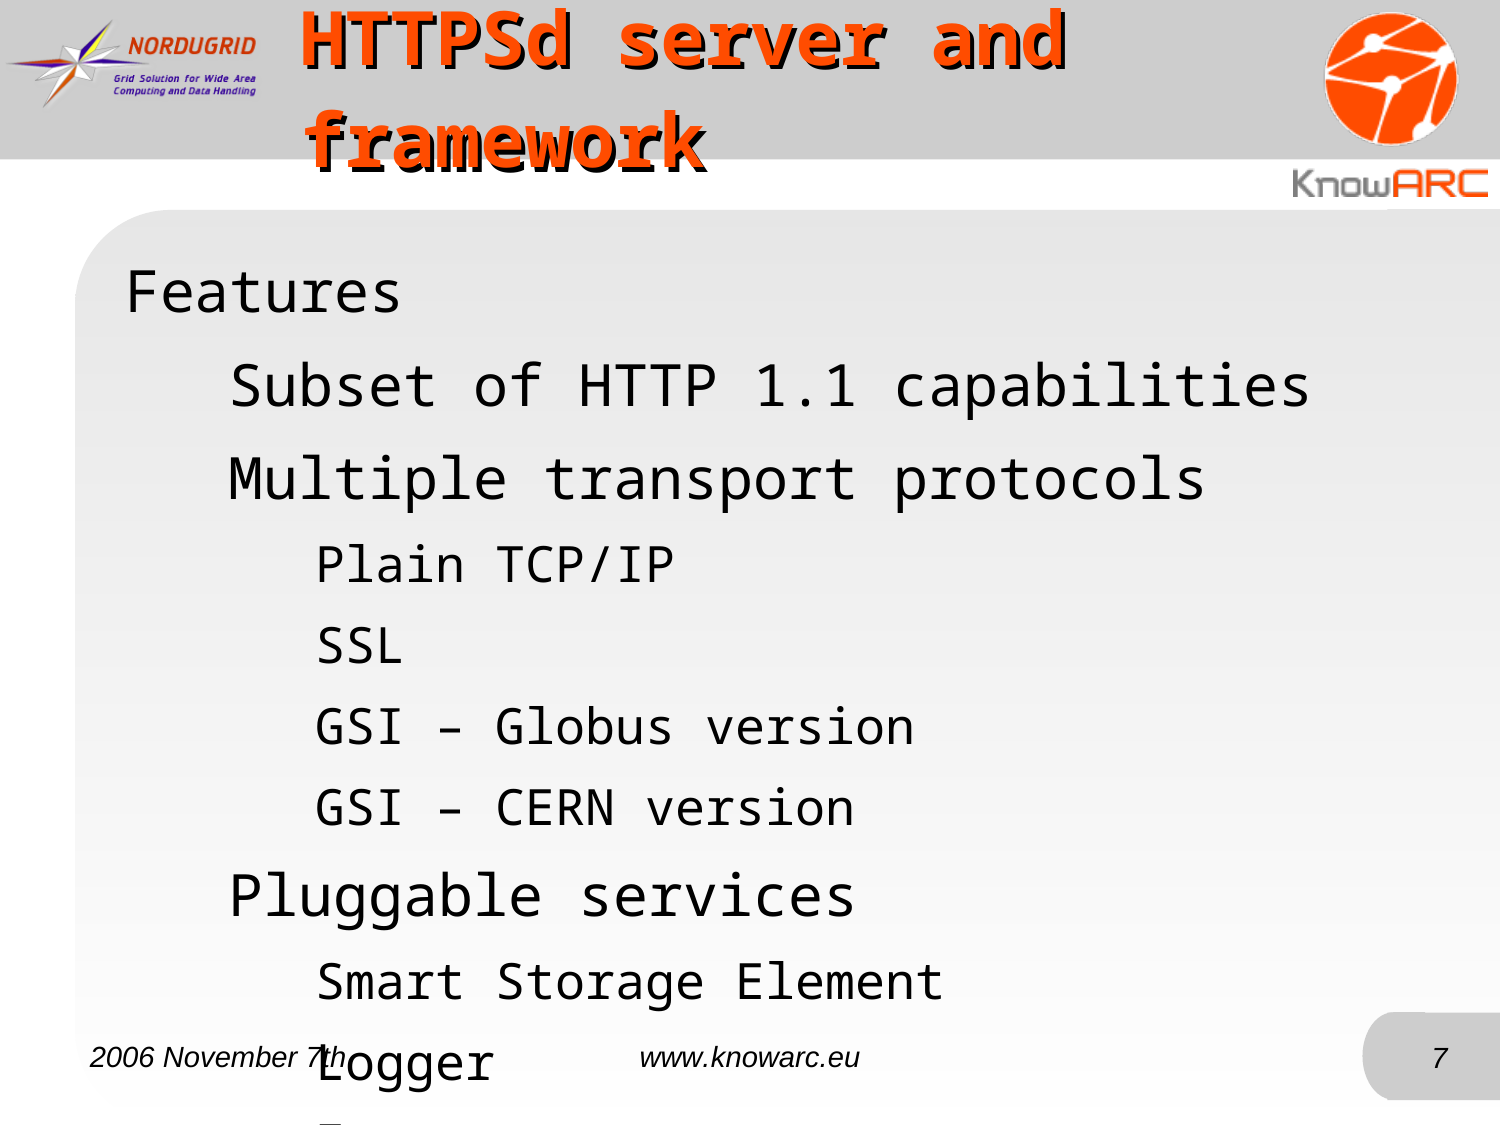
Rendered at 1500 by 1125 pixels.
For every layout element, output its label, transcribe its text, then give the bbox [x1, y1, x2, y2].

picture [2, 14, 263, 113]
list Features Subset of HTTP 1.1 capabilities Multiple transport protocols Plain TCP/IP SSL GSI – Globus version GSI – CERN version Pluggable services Smart Storage Element Logger Etc. [124, 249, 1425, 1043]
picture [1293, 12, 1488, 197]
title HTTPSd server and framework [300, 2, 1238, 174]
